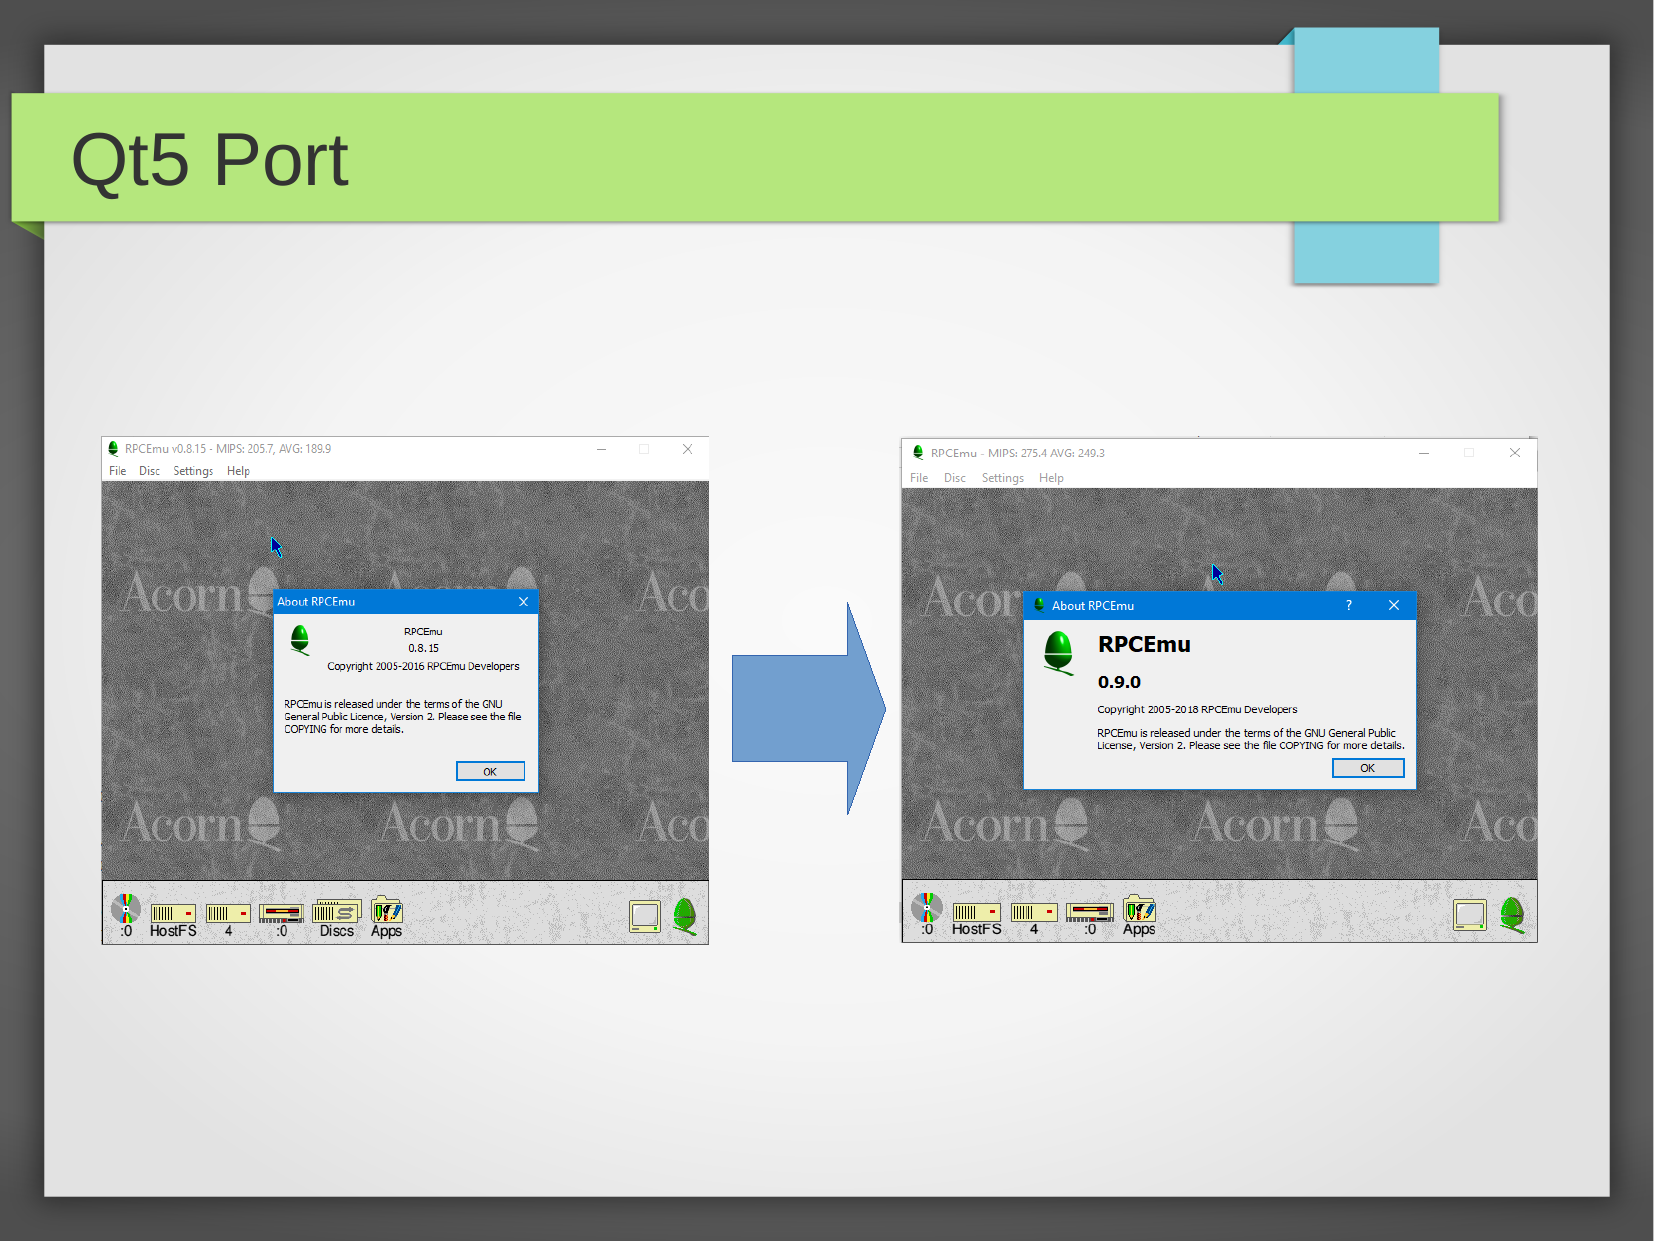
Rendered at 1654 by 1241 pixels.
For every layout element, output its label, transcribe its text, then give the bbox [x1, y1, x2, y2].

title Qt5 Port [70, 106, 1229, 213]
text_box [732, 602, 886, 815]
picture [0, 0, 1654, 1241]
